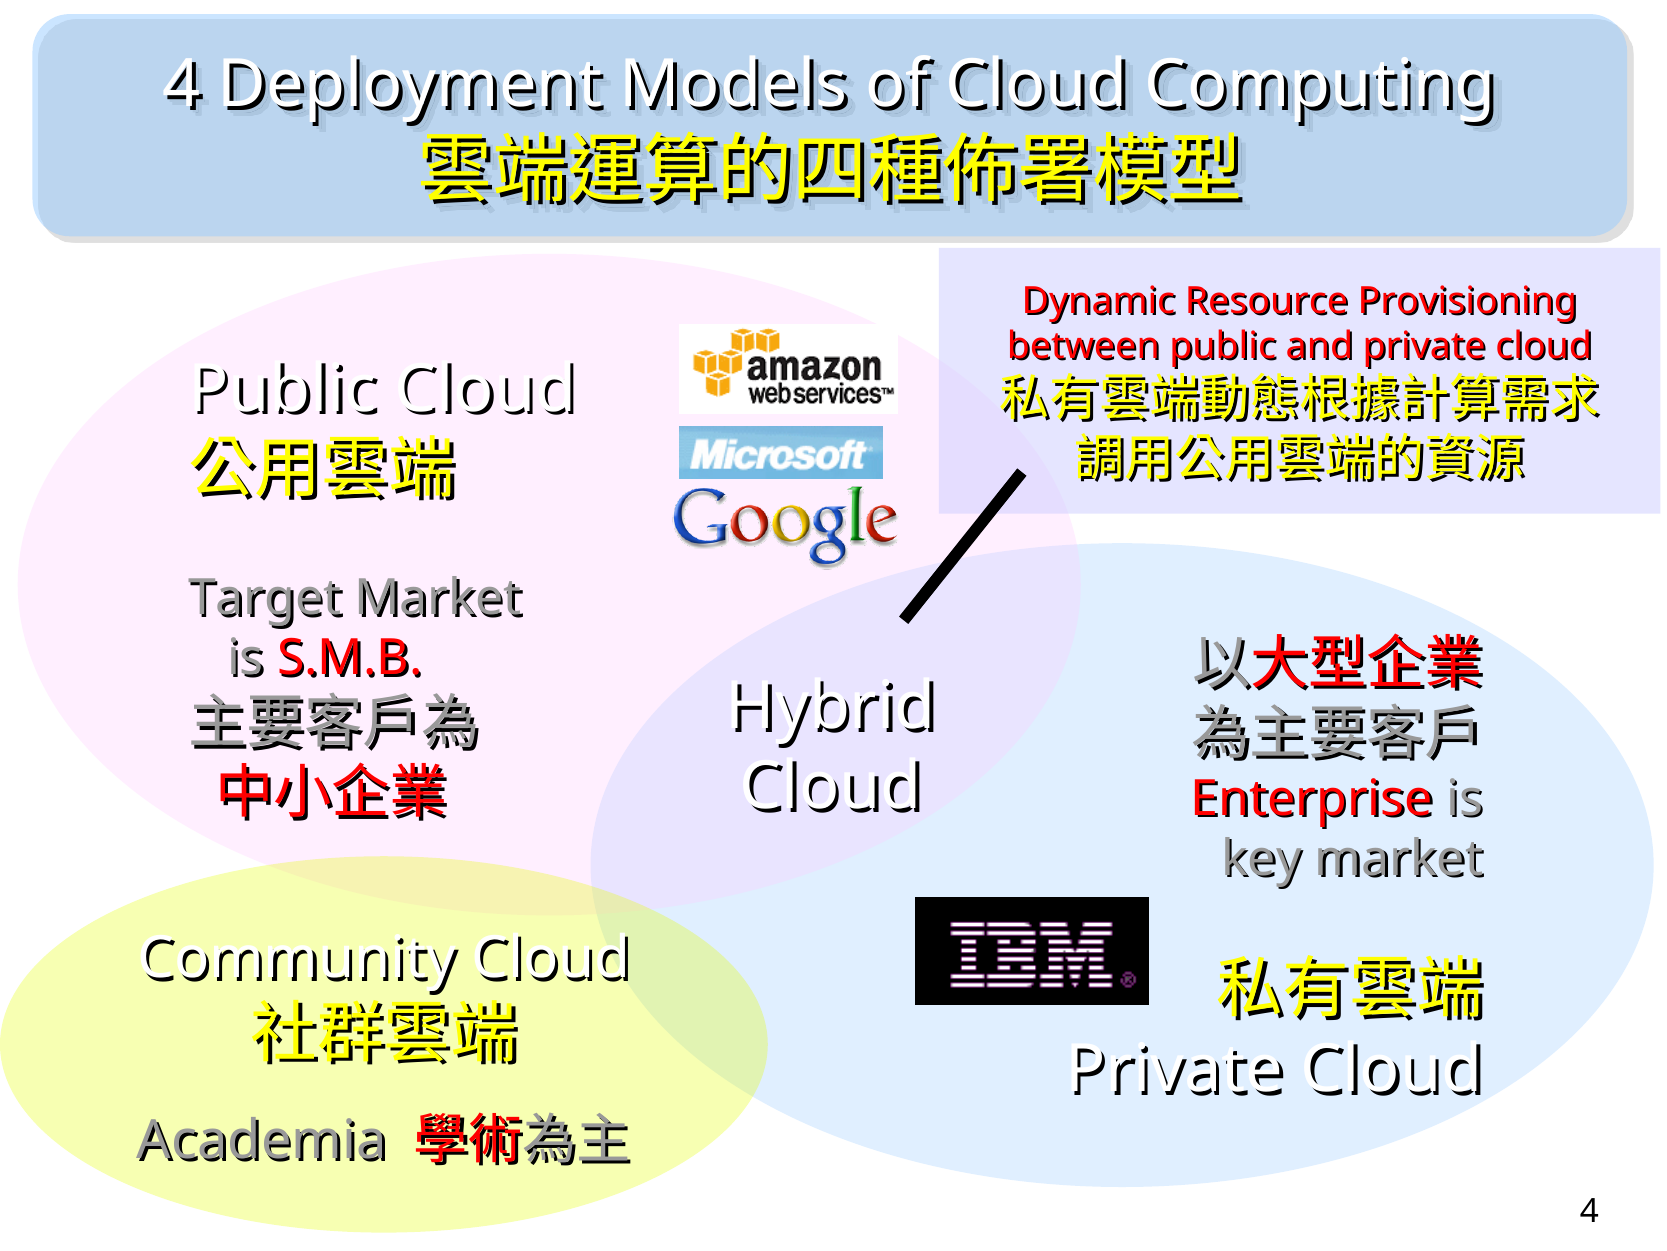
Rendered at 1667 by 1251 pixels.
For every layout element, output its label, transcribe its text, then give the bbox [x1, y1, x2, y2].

text_box 4 Deployment Models of Cloud Computing 雲端運算的四種佈署模型 [32, 14, 1628, 237]
picture [667, 484, 904, 571]
text_box Public Cloud 公用雲端 Target Market is S.M.B. 主要客戶為 中小企業 [17, 253, 1081, 909]
text_box Community Cloud 社群雲端 Academia 學術為主 [0, 856, 768, 1233]
text_box Hybrid Cloud [569, 654, 1093, 830]
text_box 以大型企業 為主要客戶 Enterprise is key market 私有雲端 Private Cloud [653, 543, 1654, 1188]
picture [679, 426, 883, 479]
picture [679, 324, 898, 414]
text_box Dynamic Resource Provisioning between public and private cloud 私有雲端動態根據計算需求 調用公用雲端的資源 [938, 247, 1661, 514]
picture [915, 897, 1149, 1005]
